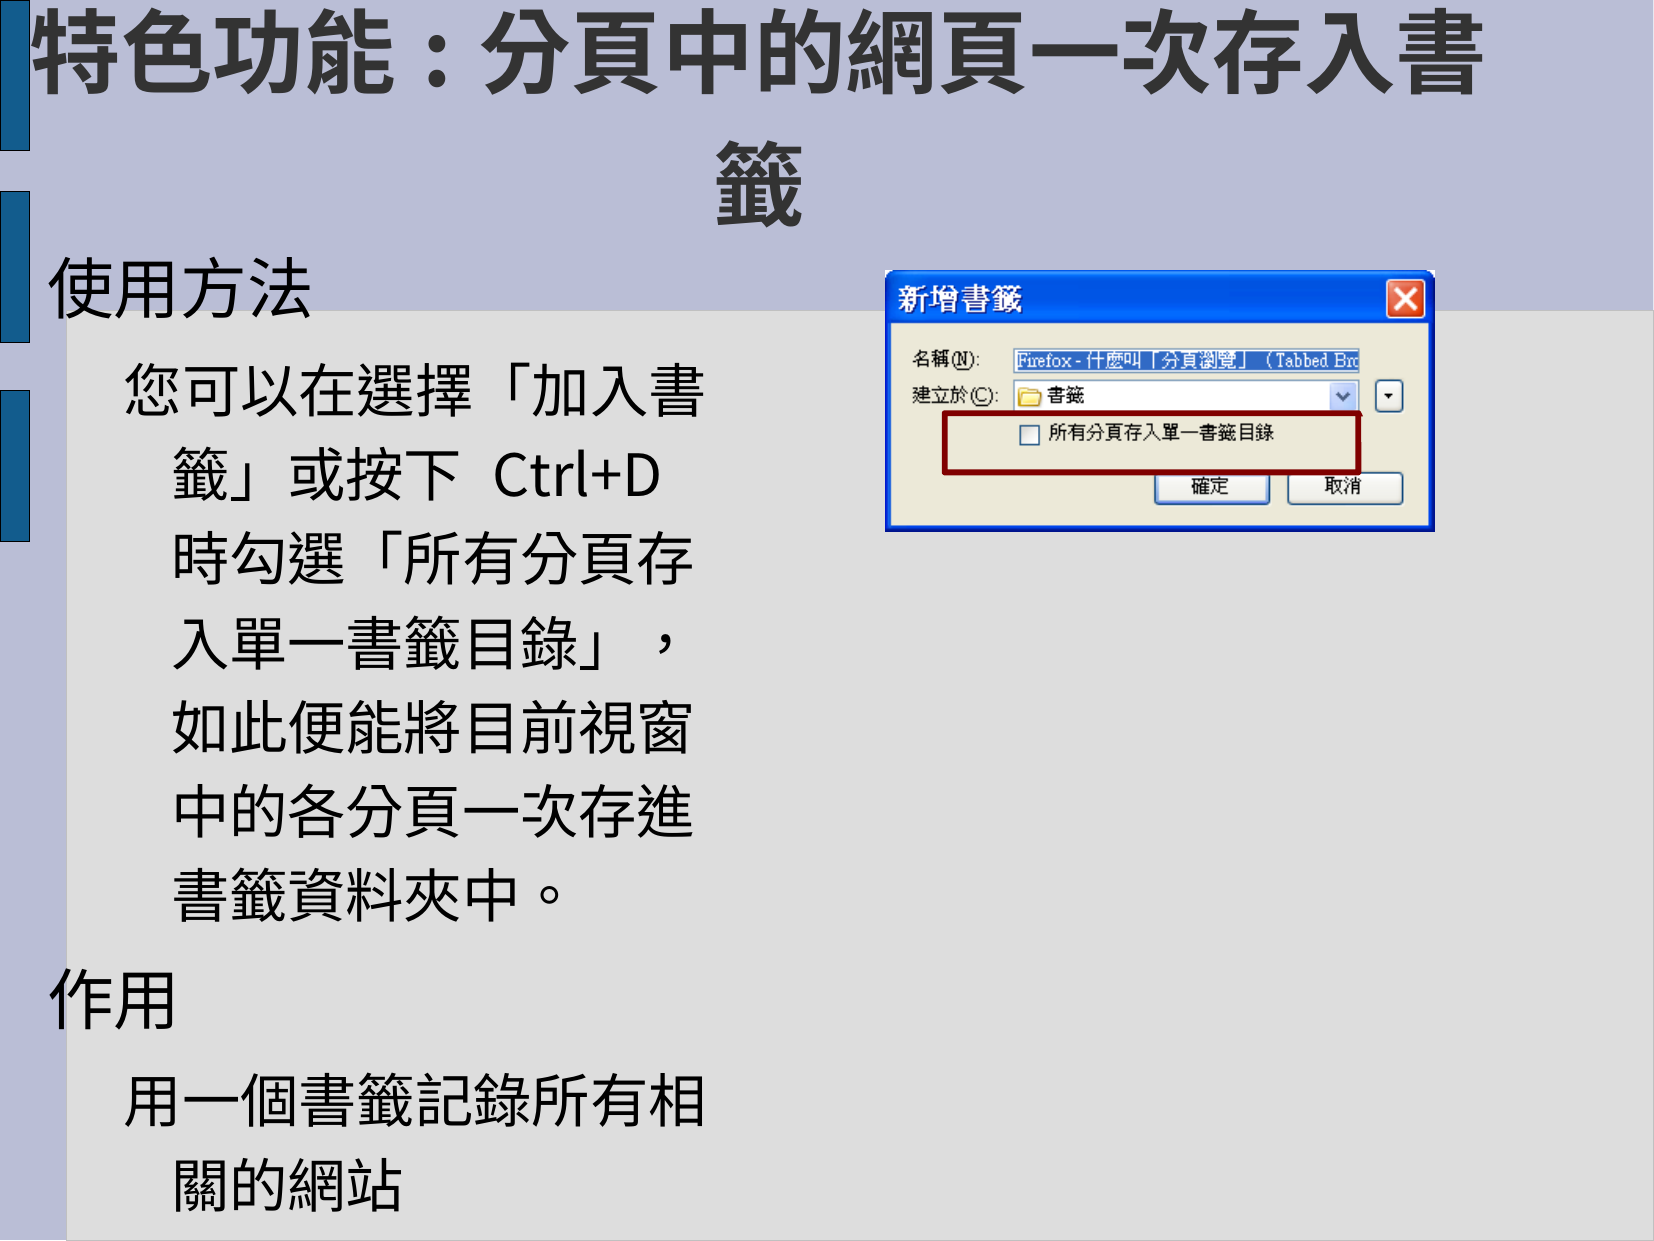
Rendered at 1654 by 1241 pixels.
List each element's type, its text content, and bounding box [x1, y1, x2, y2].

list 使用方法 您可以在選擇「加入書籤」或按下 Ctrl+D 時勾選「所有分頁存入單一書籤目錄」，如此便能將目前視窗中的各分頁一次存進書籤資料夾中。 作用 用一個書籤記錄所有相關的網站 [29, 236, 751, 1152]
picture [885, 270, 1435, 532]
title 特色功能:分頁中的網頁一次存入書籤 [29, 3, 1506, 224]
